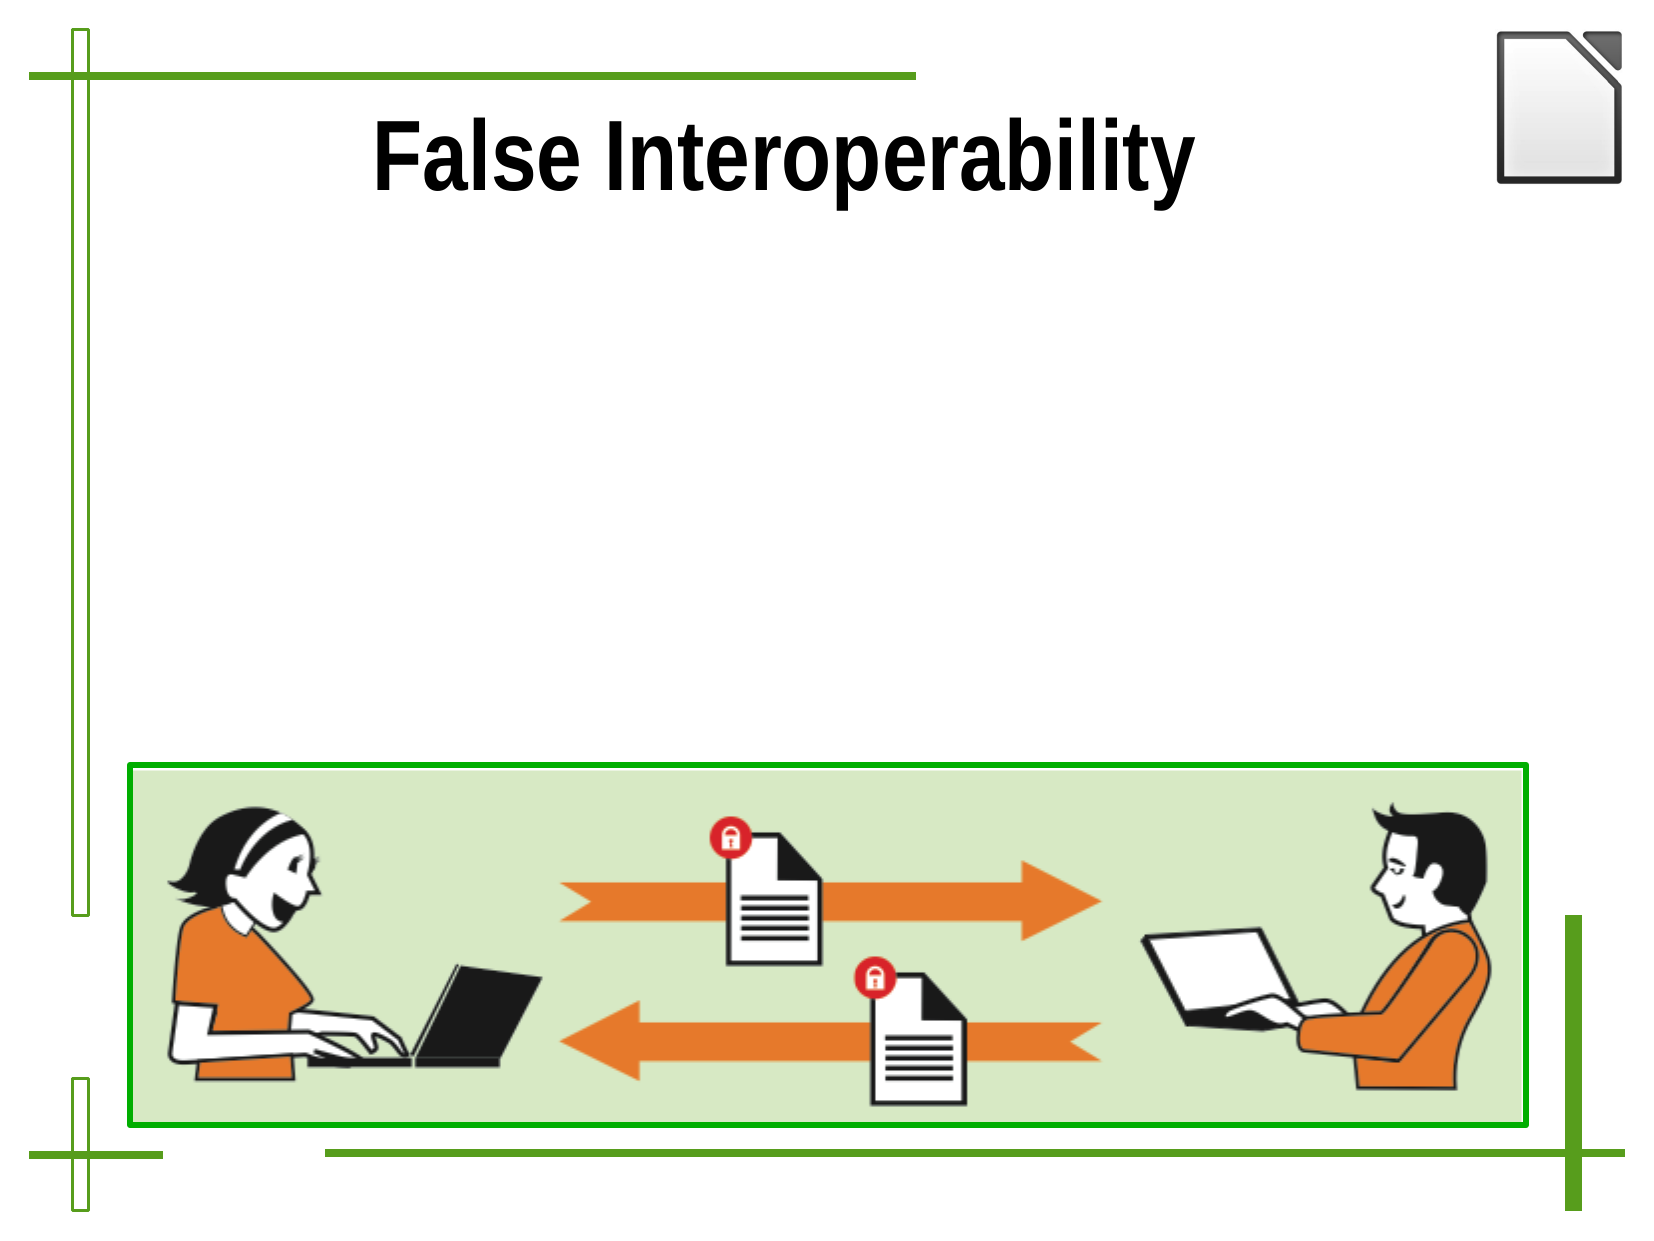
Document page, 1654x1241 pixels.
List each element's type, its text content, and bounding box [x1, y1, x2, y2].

title False Interoperability [122, 86, 1447, 223]
picture [1494, 29, 1624, 186]
picture [132, 767, 1524, 1123]
